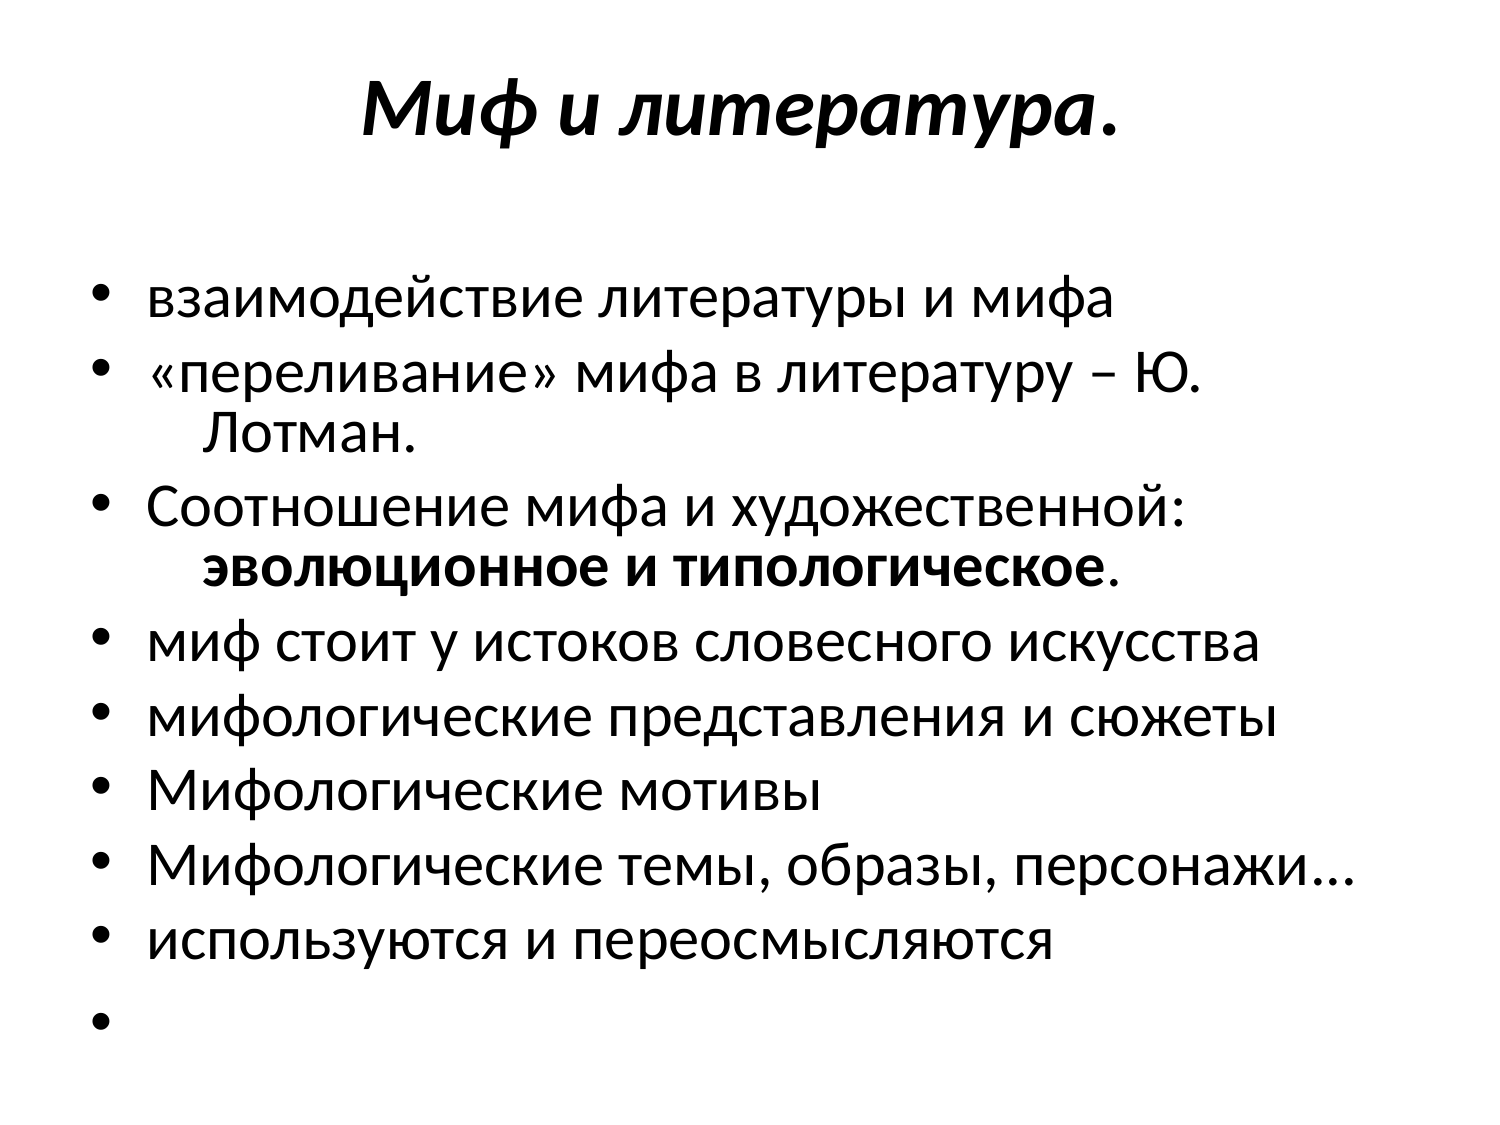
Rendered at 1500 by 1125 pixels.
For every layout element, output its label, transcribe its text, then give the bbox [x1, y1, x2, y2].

title Миф и литература. [75, 45, 1426, 233]
list взаимодействие литературы и мифа «переливание» мифа в литературу – Ю. Лотман. Соотношение мифа и художественной: эволюционное и типологическое. миф стоит у истоков словесного искусства мифологические представления и сюжеты Мифологические мотивы Мифологические темы, образы, персонажи... используются и переосмысляются [75, 262, 1426, 1005]
